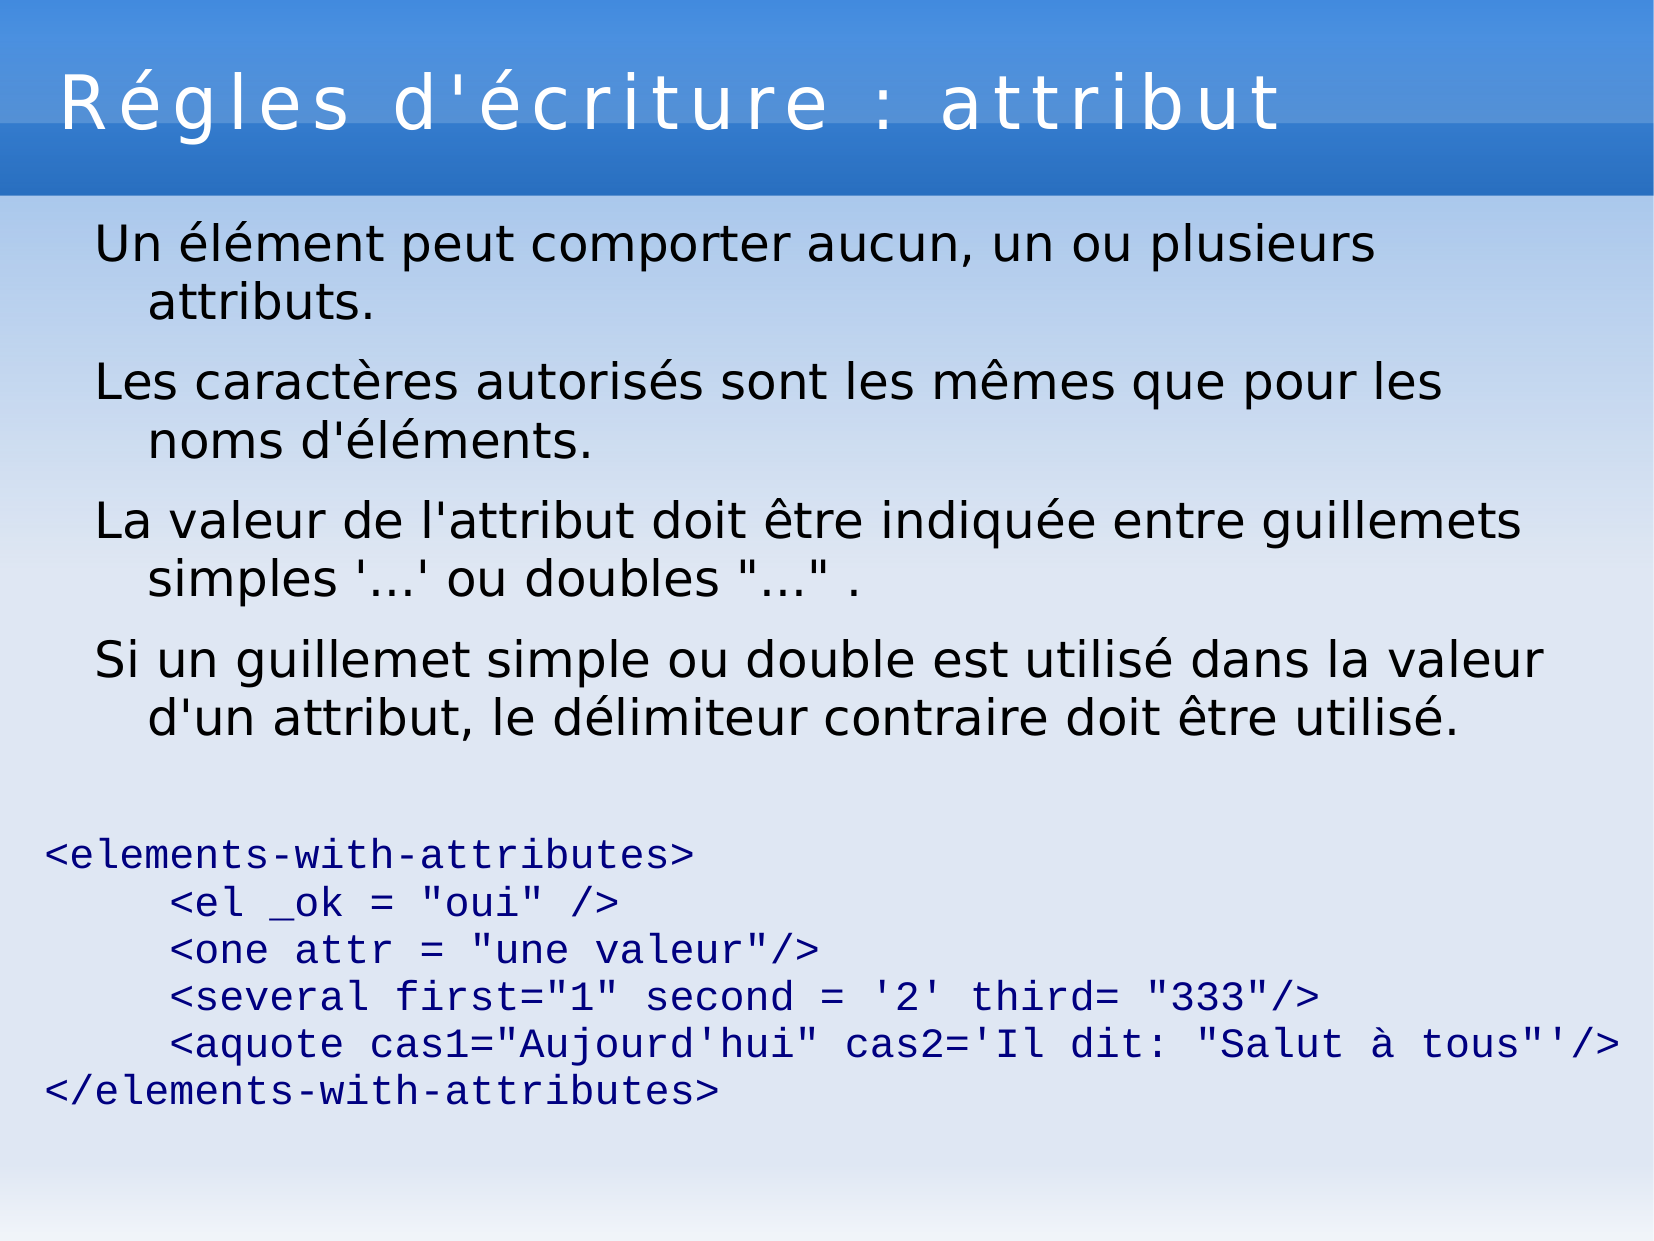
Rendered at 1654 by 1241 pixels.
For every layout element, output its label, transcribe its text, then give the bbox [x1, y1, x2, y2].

picture [0, 0, 1654, 1241]
text_box <elements-with-attributes> <el _ok = "oui" /> <one attr = "une valeur"/> <several first="1" second = '2' third= "333"/> <aquote cas1="Aujourd'hui" cas2='Il dit: "Salut à tous"'/> </elements-with-attributes> [29, 826, 1635, 1129]
title Régles d'écriture : attribut [59, 29, 1595, 178]
list Un élément peut comporter aucun, un ou plusieurs attributs. Les caractères autorisés sont les mêmes que pour les noms d'éléments. La valeur de l'attribut doit être indiquée entre guillemets simples '...' ou doubles "..." . Si un guillemet simple ou double est utilisé dans la valeur d'un attribut, le délimiteur contraire doit être utilisé. [76, 214, 1565, 826]
